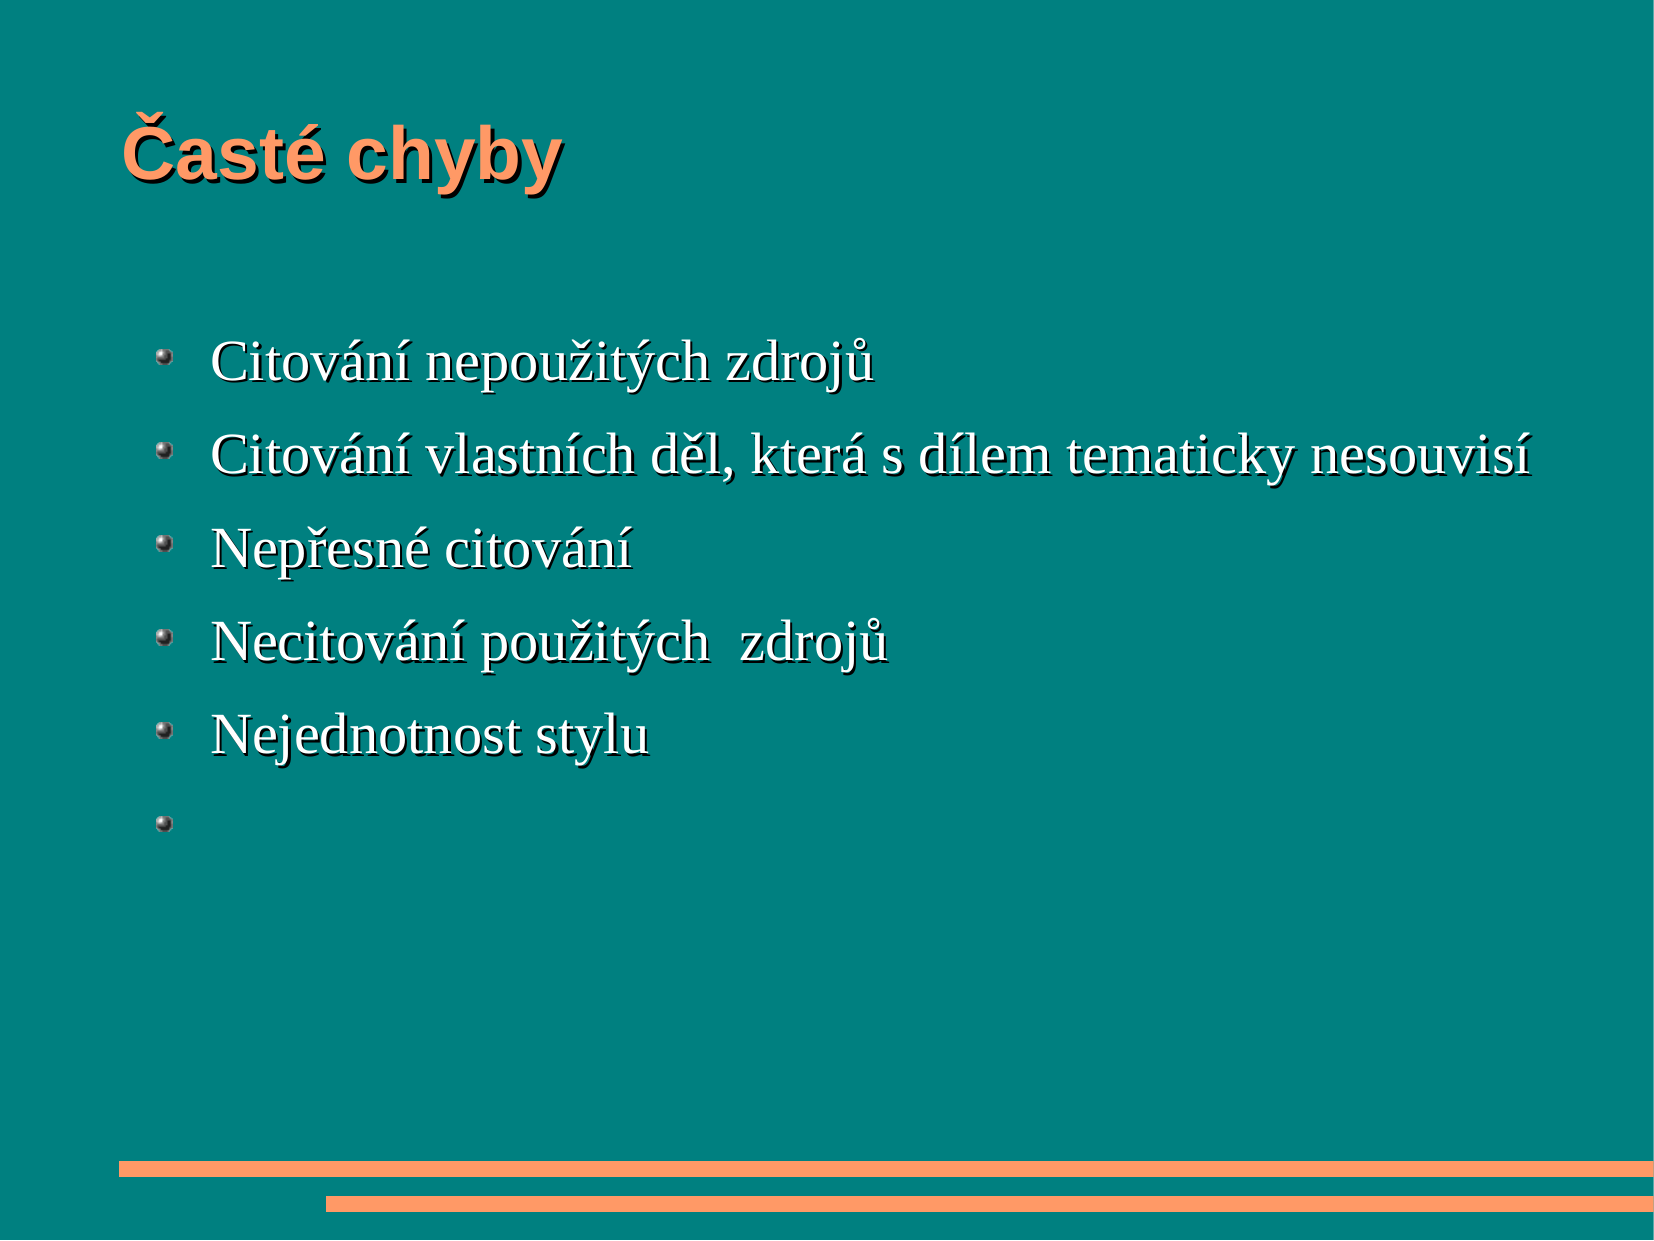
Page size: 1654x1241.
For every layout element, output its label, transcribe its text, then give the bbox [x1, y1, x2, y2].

list Citování nepoužitých zdrojů Citování vlastních děl, která s dílem tematicky nesouvisí Nepřesné citování Necitování použitých zdrojů Nejednotnost stylu [121, 322, 1561, 1132]
title Časté chyby [121, 46, 1534, 254]
